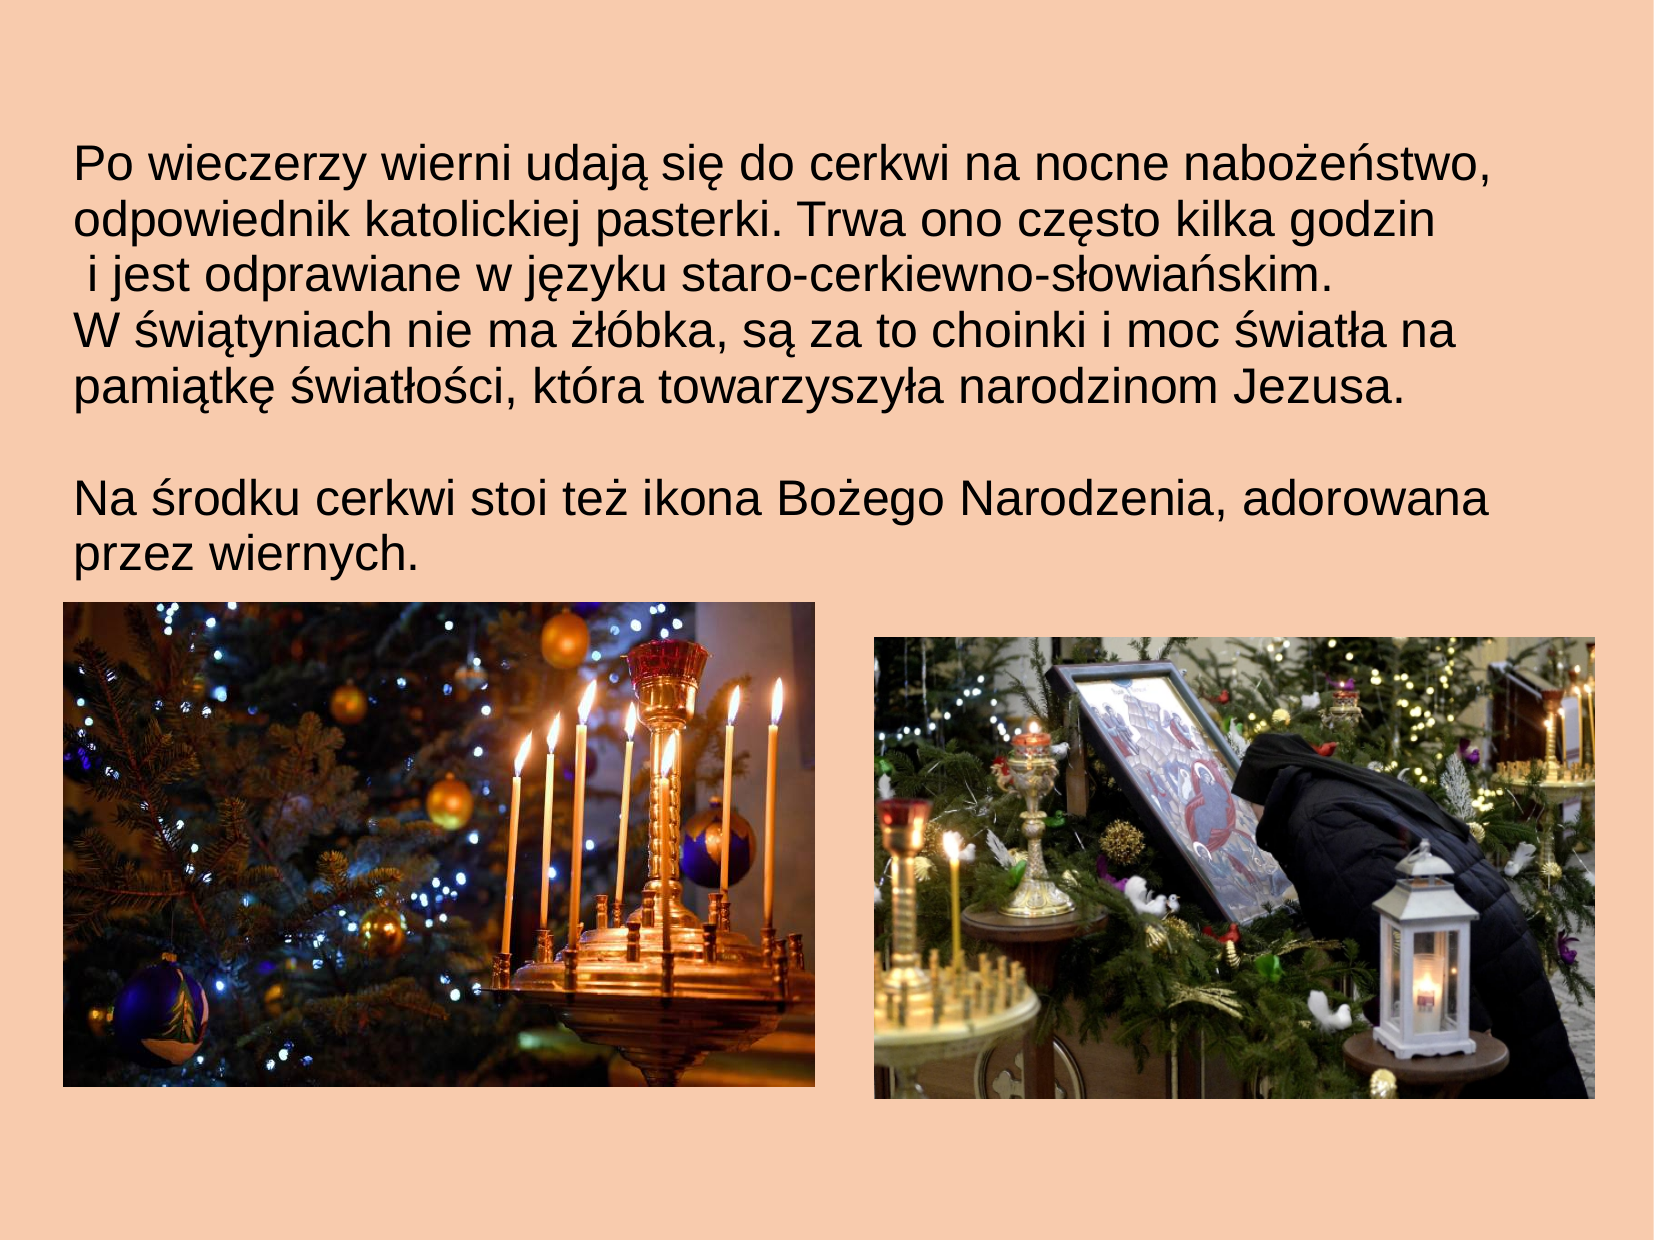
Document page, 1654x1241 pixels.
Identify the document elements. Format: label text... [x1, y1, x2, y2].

picture [63, 602, 815, 1087]
picture [874, 637, 1595, 1099]
text_box Po wieczerzy wierni udają się do cerkwi na nocne nabożeństwo, odpowiednik katolickiej pasterki. Trwa ono często kilka godzin i jest odprawiane w języku staro-cerkiewno-słowiańskim. W świątyniach nie ma żłóbka, są za to choinki i moc światła na pamiątkę światłości, która towarzyszyła narodzinom Jezusa. Na środku cerkwi stoi też ikona Bożego Narodzenia, adorowana przez wiernych. [59, 127, 1595, 575]
